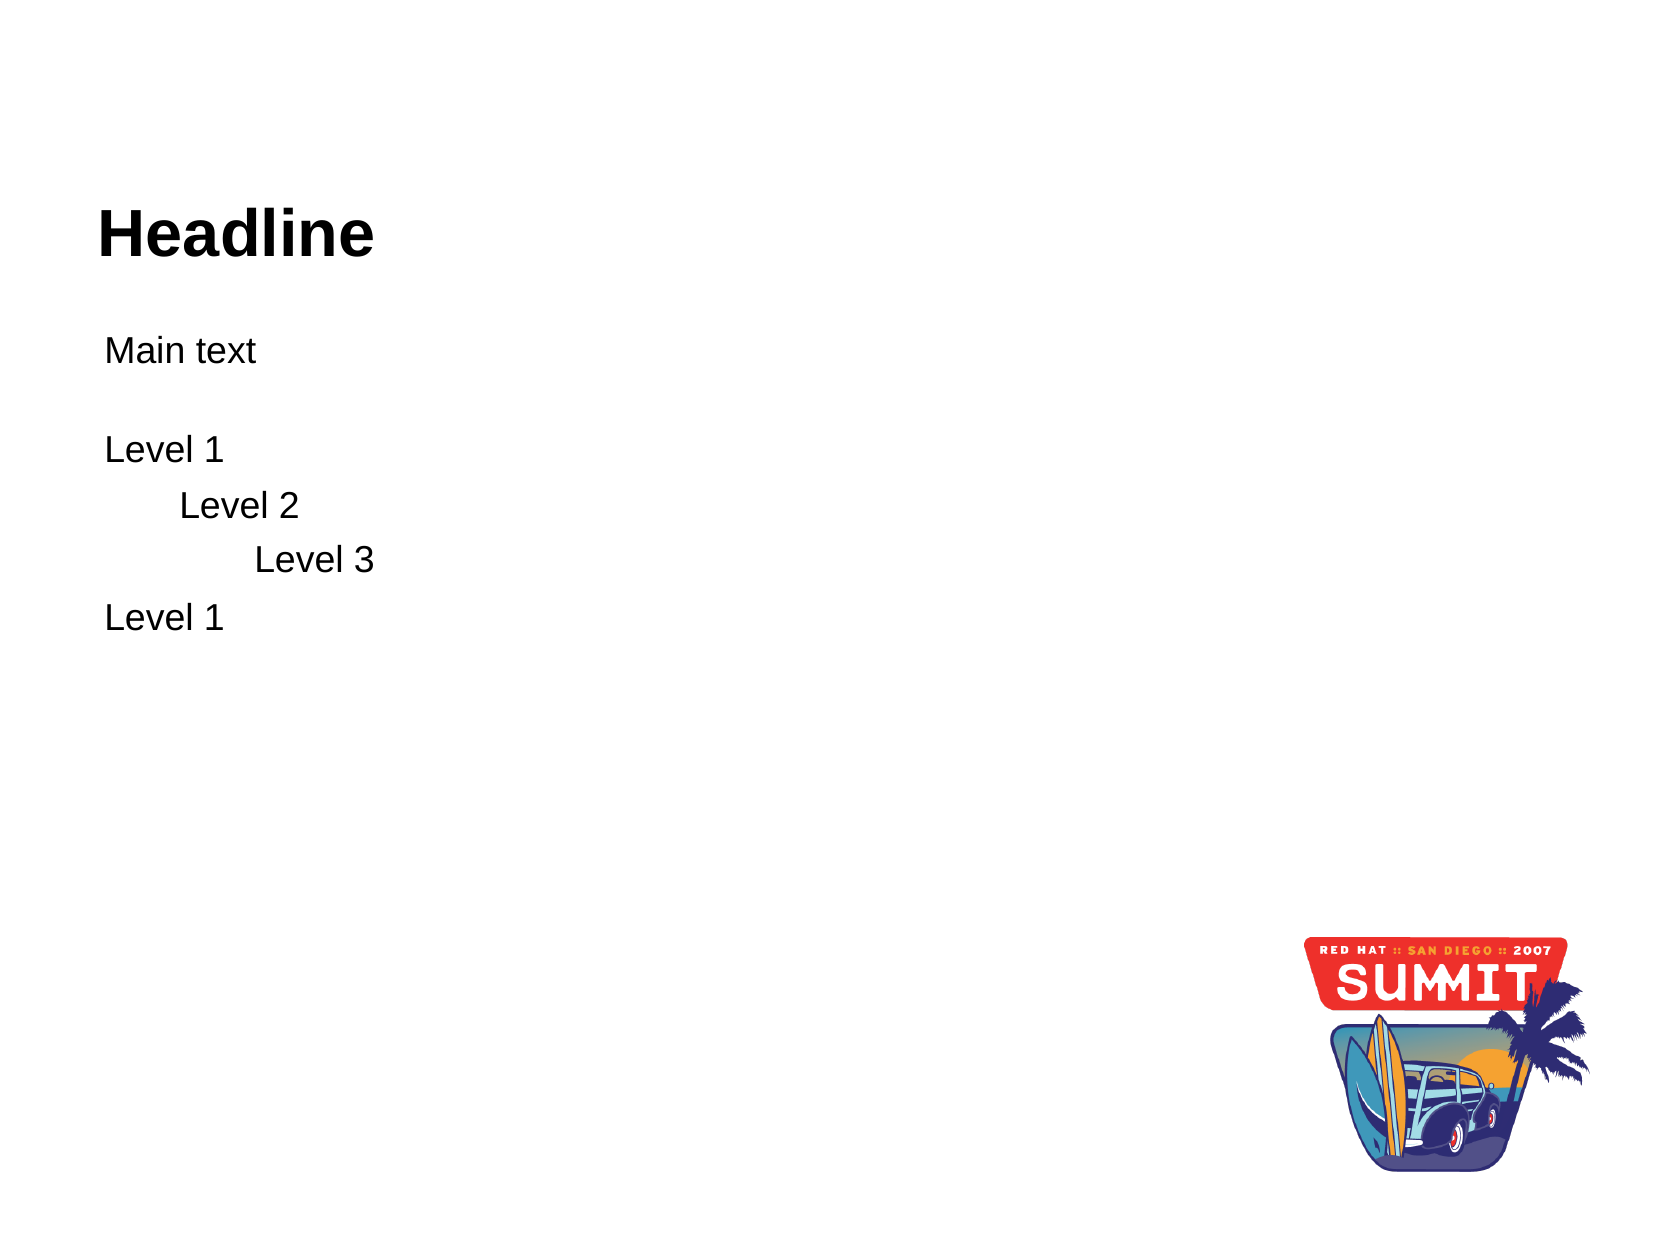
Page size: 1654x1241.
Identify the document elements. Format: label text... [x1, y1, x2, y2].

title Headline [79, 159, 1485, 308]
list Main text Level 1 Level 2 Level 3 Level 1 [104, 329, 1510, 1062]
picture [1304, 937, 1590, 1172]
